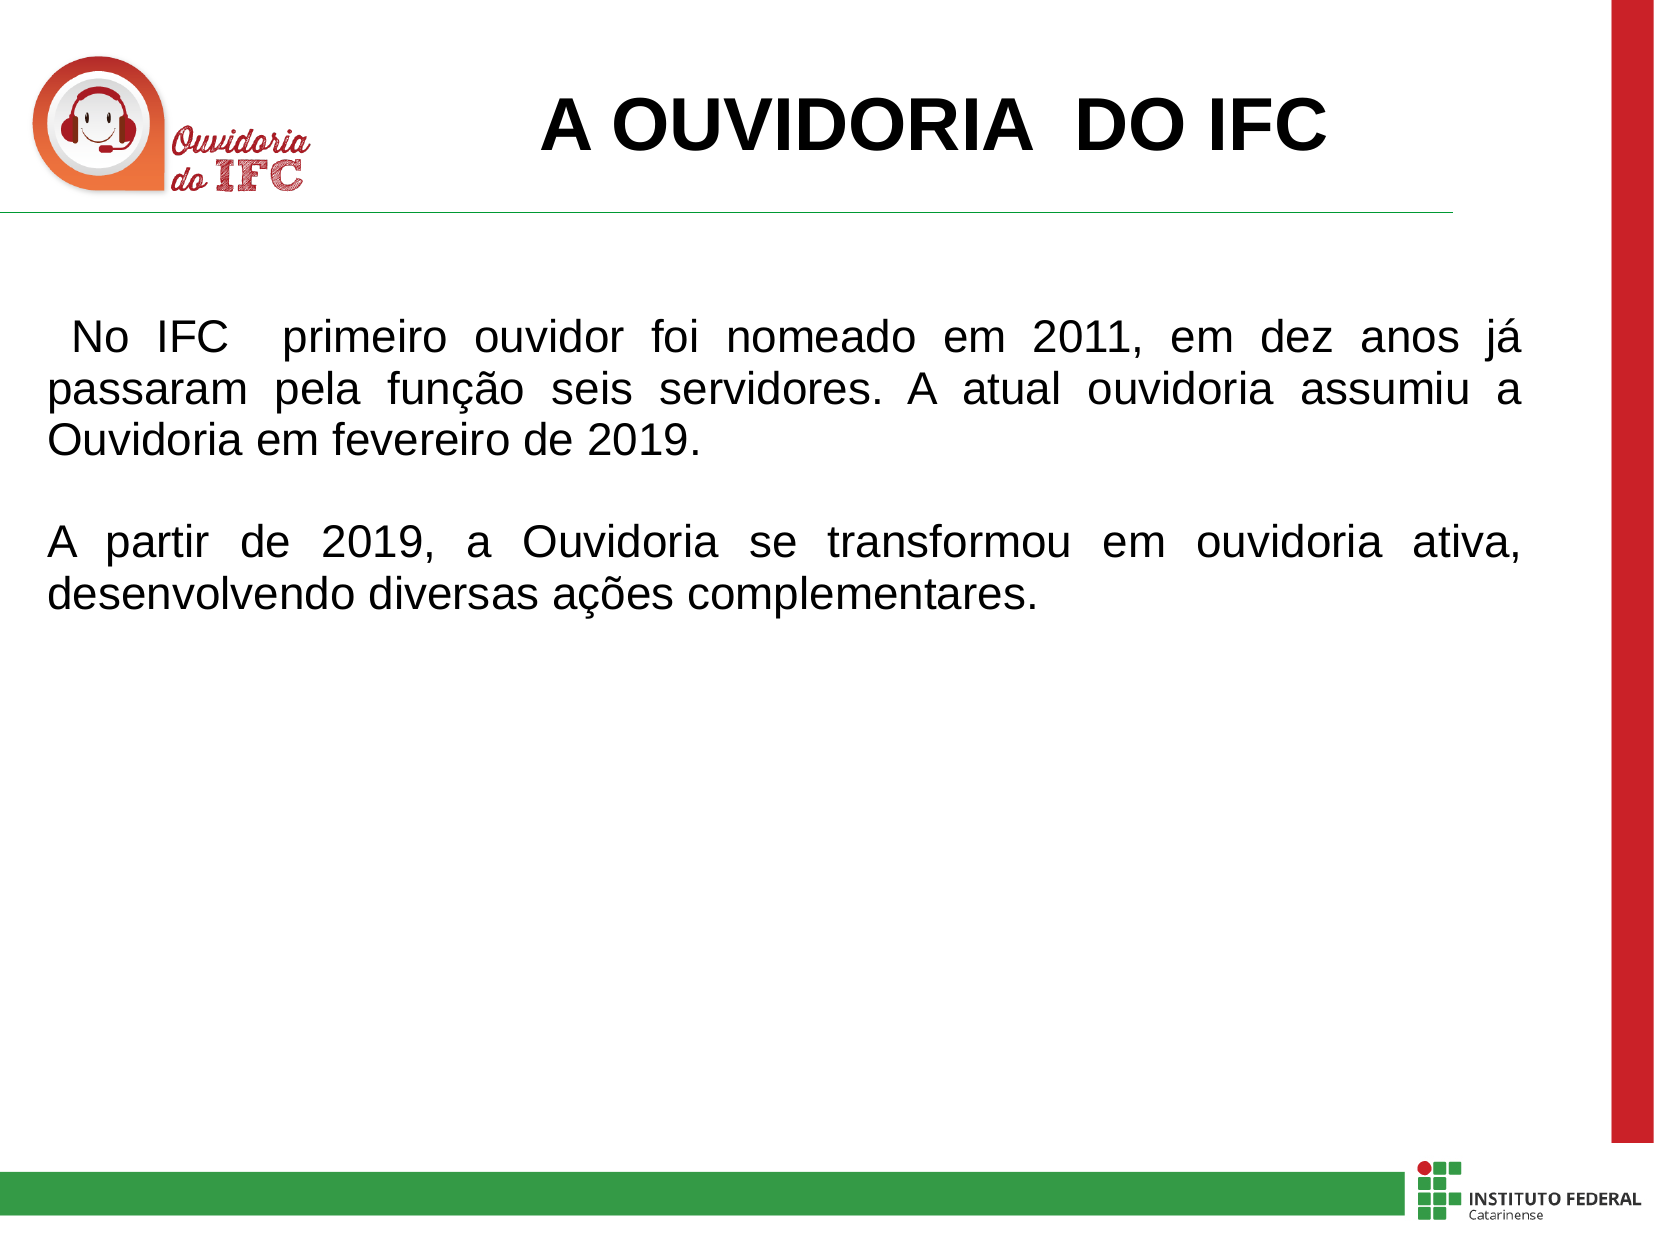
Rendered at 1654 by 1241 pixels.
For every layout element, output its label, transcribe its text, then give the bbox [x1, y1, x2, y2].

title A OUVIDORIA DO IFC [319, 47, 1571, 201]
subtitle No IFC primeiro ouvidor foi nomeado em 2011, em dez anos já passaram pela função seis servidores. A atual ouvidoria assumiu a Ouvidoria em fevereiro de 2019. A partir de 2019, a Ouvidoria se transformou em ouvidoria ativa, desenvolvendo diversas ações complementares. [47, 201, 1524, 619]
picture [0, 0, 1654, 1241]
